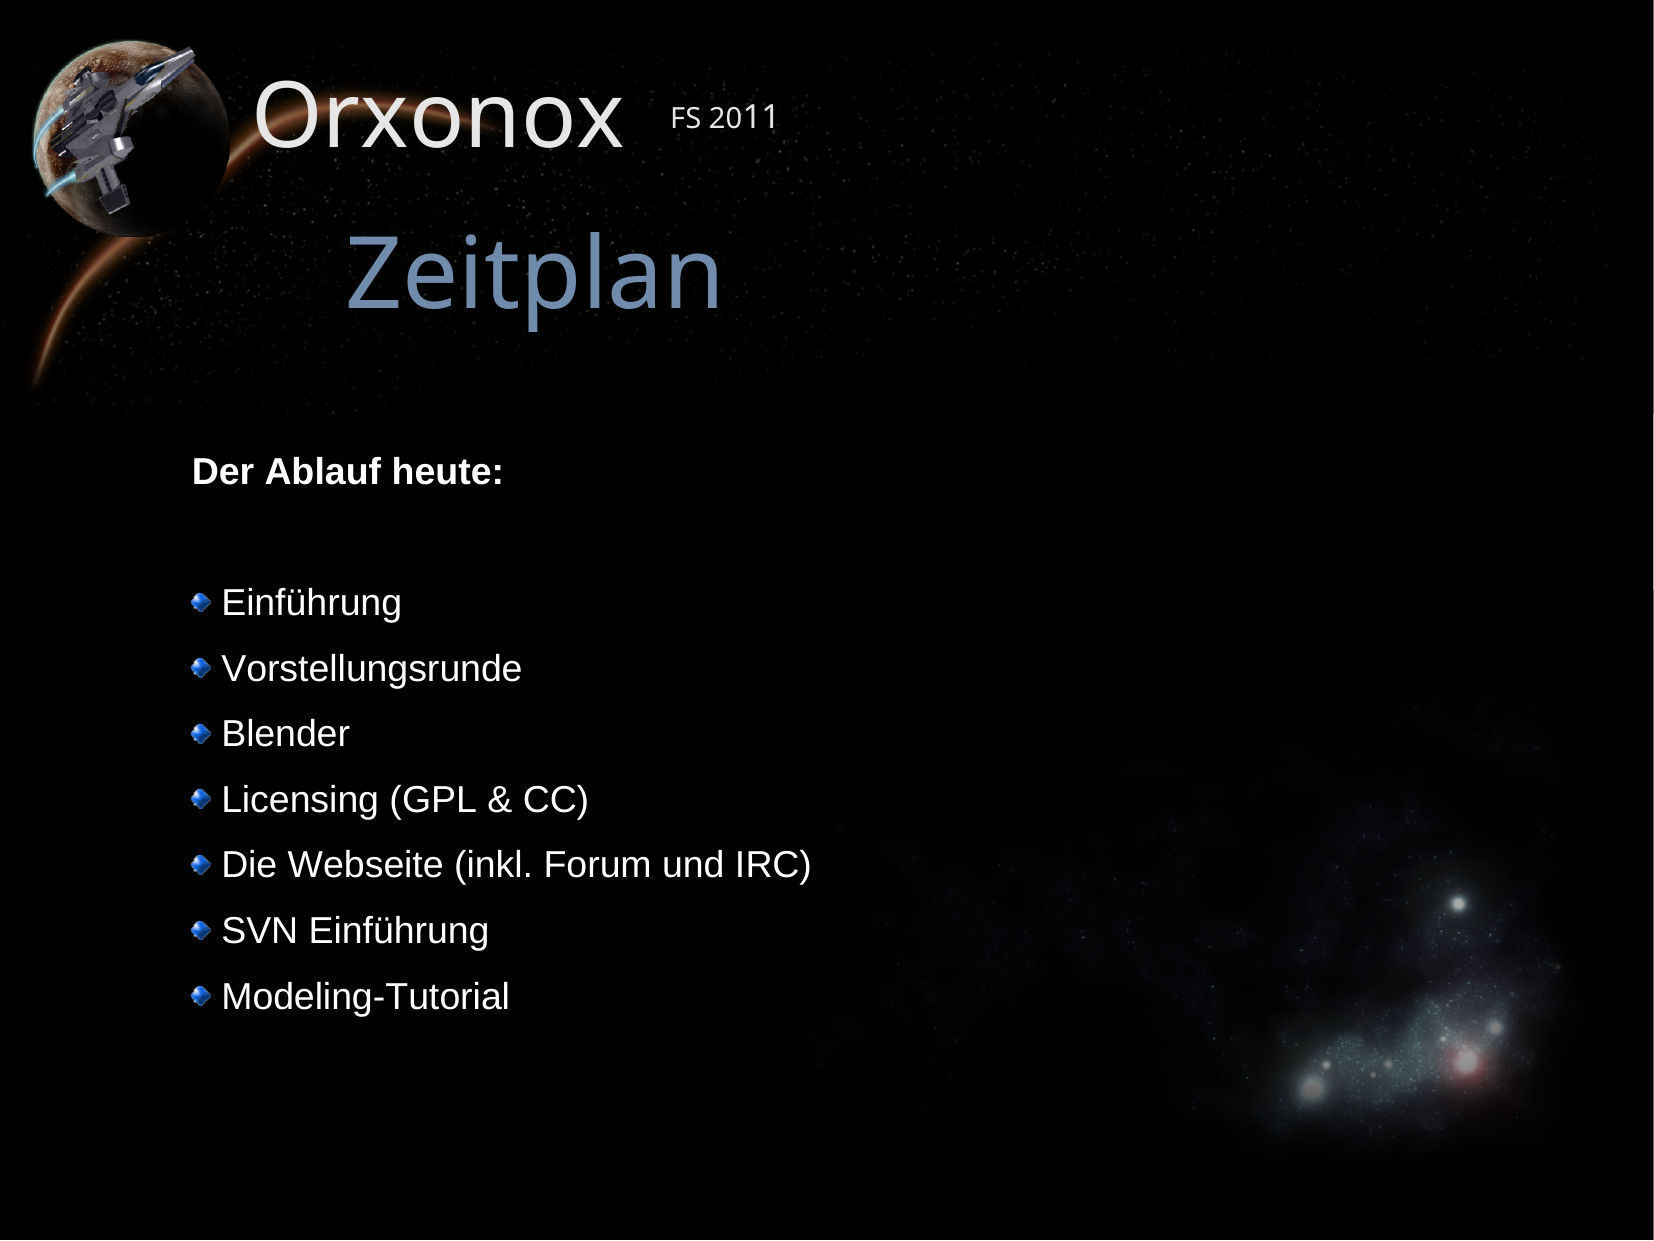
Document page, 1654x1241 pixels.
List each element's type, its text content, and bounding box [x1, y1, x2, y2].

picture [644, 590, 1654, 1240]
text_box Zeitplan [330, 194, 1306, 310]
picture [0, 0, 1654, 521]
text_box Der Ablauf heute: Einführung Vorstellungsrunde Blender Licensing (GPL & CC) Die Webseite (inkl. Forum und IRC) SVN Einführung Modeling-Tutorial [177, 442, 1329, 1025]
